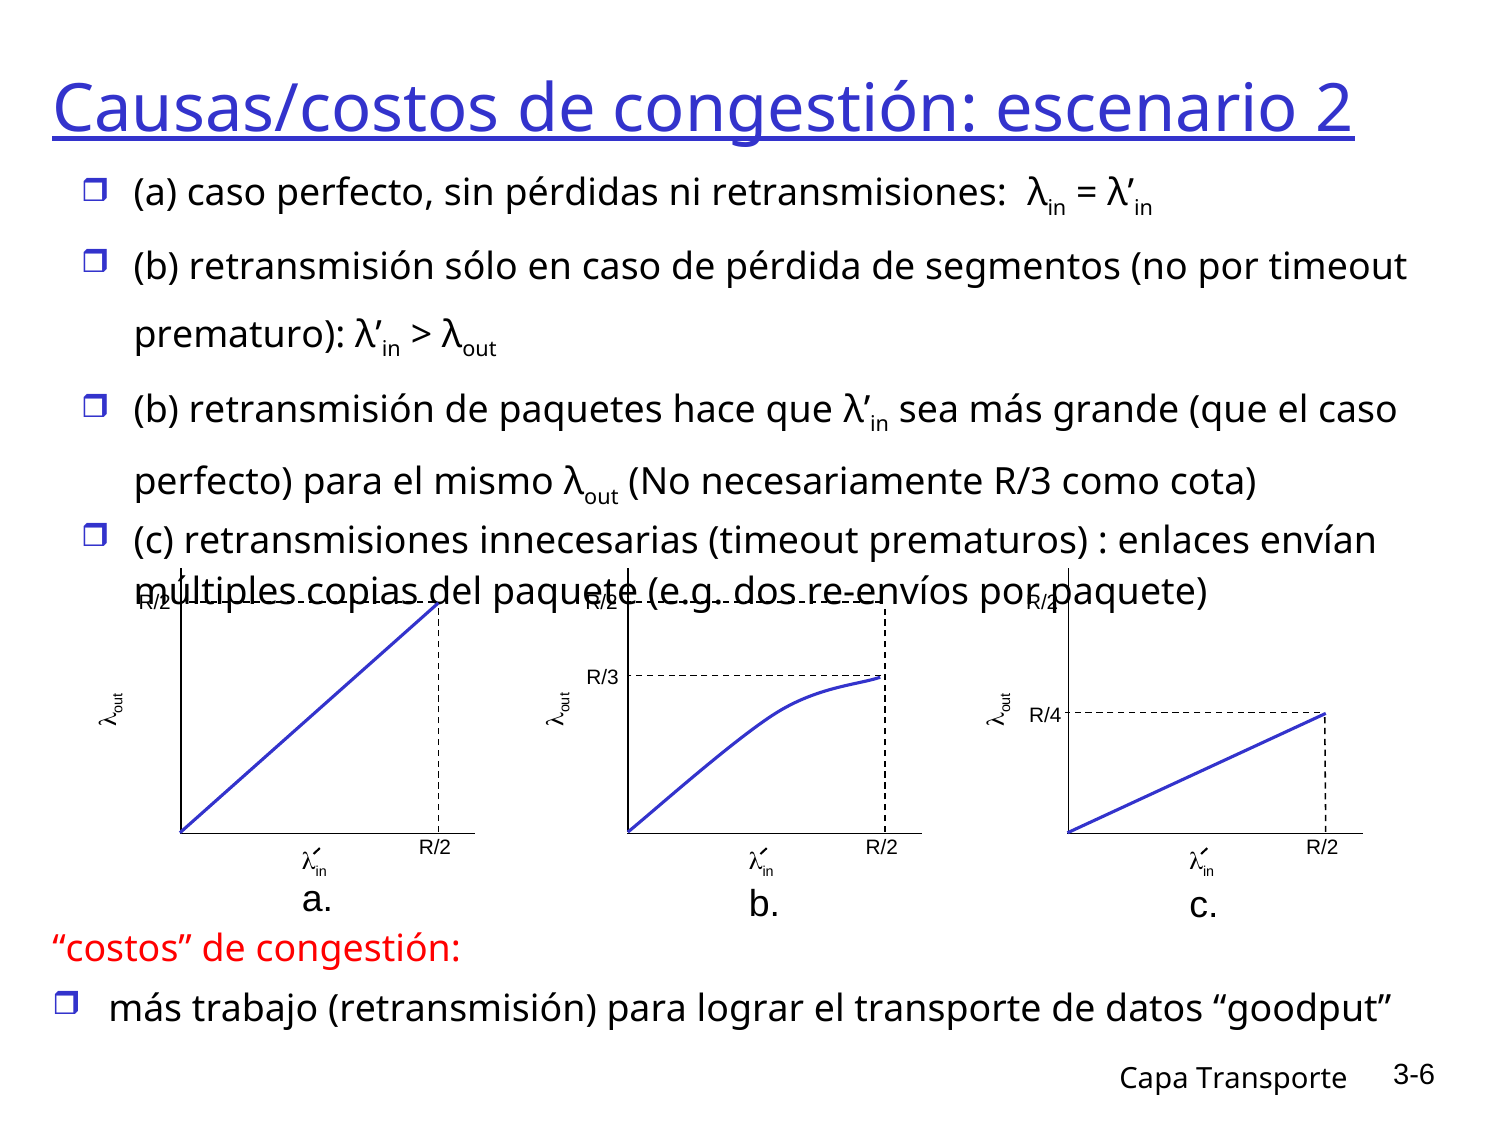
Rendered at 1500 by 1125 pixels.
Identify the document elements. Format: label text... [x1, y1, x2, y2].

text_box in [1174, 839, 1230, 875]
text_box out [973, 627, 1021, 742]
text_box R/2 [1011, 582, 1074, 622]
title Causas/costos de congestión: escenario 2 [37, 15, 1500, 196]
text_box b. [734, 875, 796, 933]
text_box “costos” de congestión: más trabajo (retransmisión) para lograr el transporte de datos “goodput” [37, 913, 1500, 1077]
text_box R/2 [403, 828, 466, 868]
text_box a. [287, 869, 349, 927]
text_box R/4 [1014, 696, 1077, 736]
text_box R/3 [571, 658, 634, 697]
list (a) caso perfecto, sin pérdidas ni retransmisiones: λin = λ’in (b) retransmisión sólo en caso de pérdida de segmentos (no por timeout prematuro): λ’in > λout (b) retransmisión de paquetes hace que λ’in sea más grande (que el caso perfecto) para el mismo λout (No necesariamente R/3 como cota) (c) retransmisiones innecesarias (timeout prematuros) : enlaces envían múltiples copias del paquete (e.g. dos re-envíos por paquete) [63, 157, 1489, 854]
text_box c. [1174, 875, 1234, 933]
text_box out [85, 627, 134, 742]
text_box in [733, 839, 789, 887]
text_box out [532, 627, 581, 742]
text_box R/2 [570, 582, 633, 622]
text_box R/2 [1291, 828, 1354, 868]
text_box in [287, 839, 342, 869]
text_box R/2 [850, 828, 913, 868]
text_box R/2 [123, 582, 186, 622]
